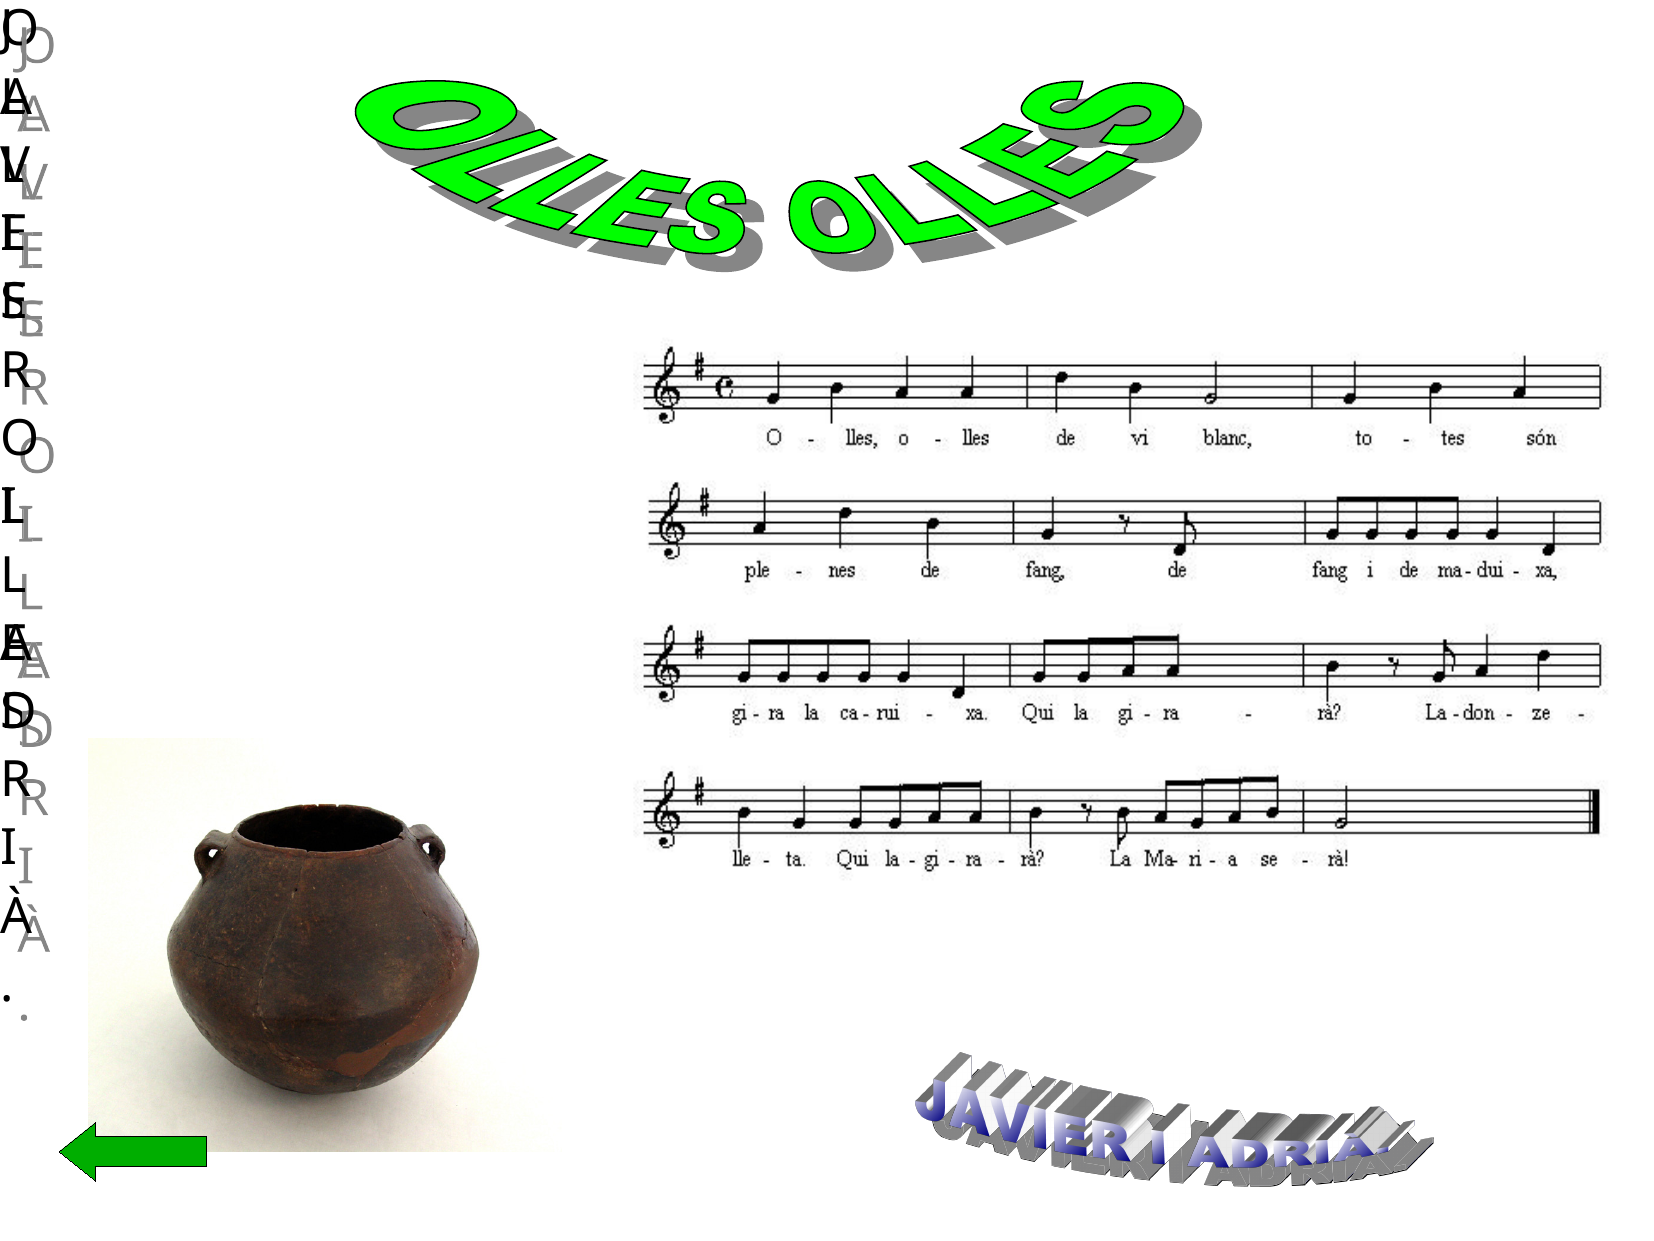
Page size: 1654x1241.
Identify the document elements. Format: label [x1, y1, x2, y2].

text_box [355, 80, 764, 272]
text_box [909, 81, 1202, 245]
text_box [855, 174, 995, 263]
picture [88, 738, 562, 1152]
text_box [789, 180, 893, 271]
picture [620, 324, 1622, 886]
text_box [59, 1122, 207, 1182]
